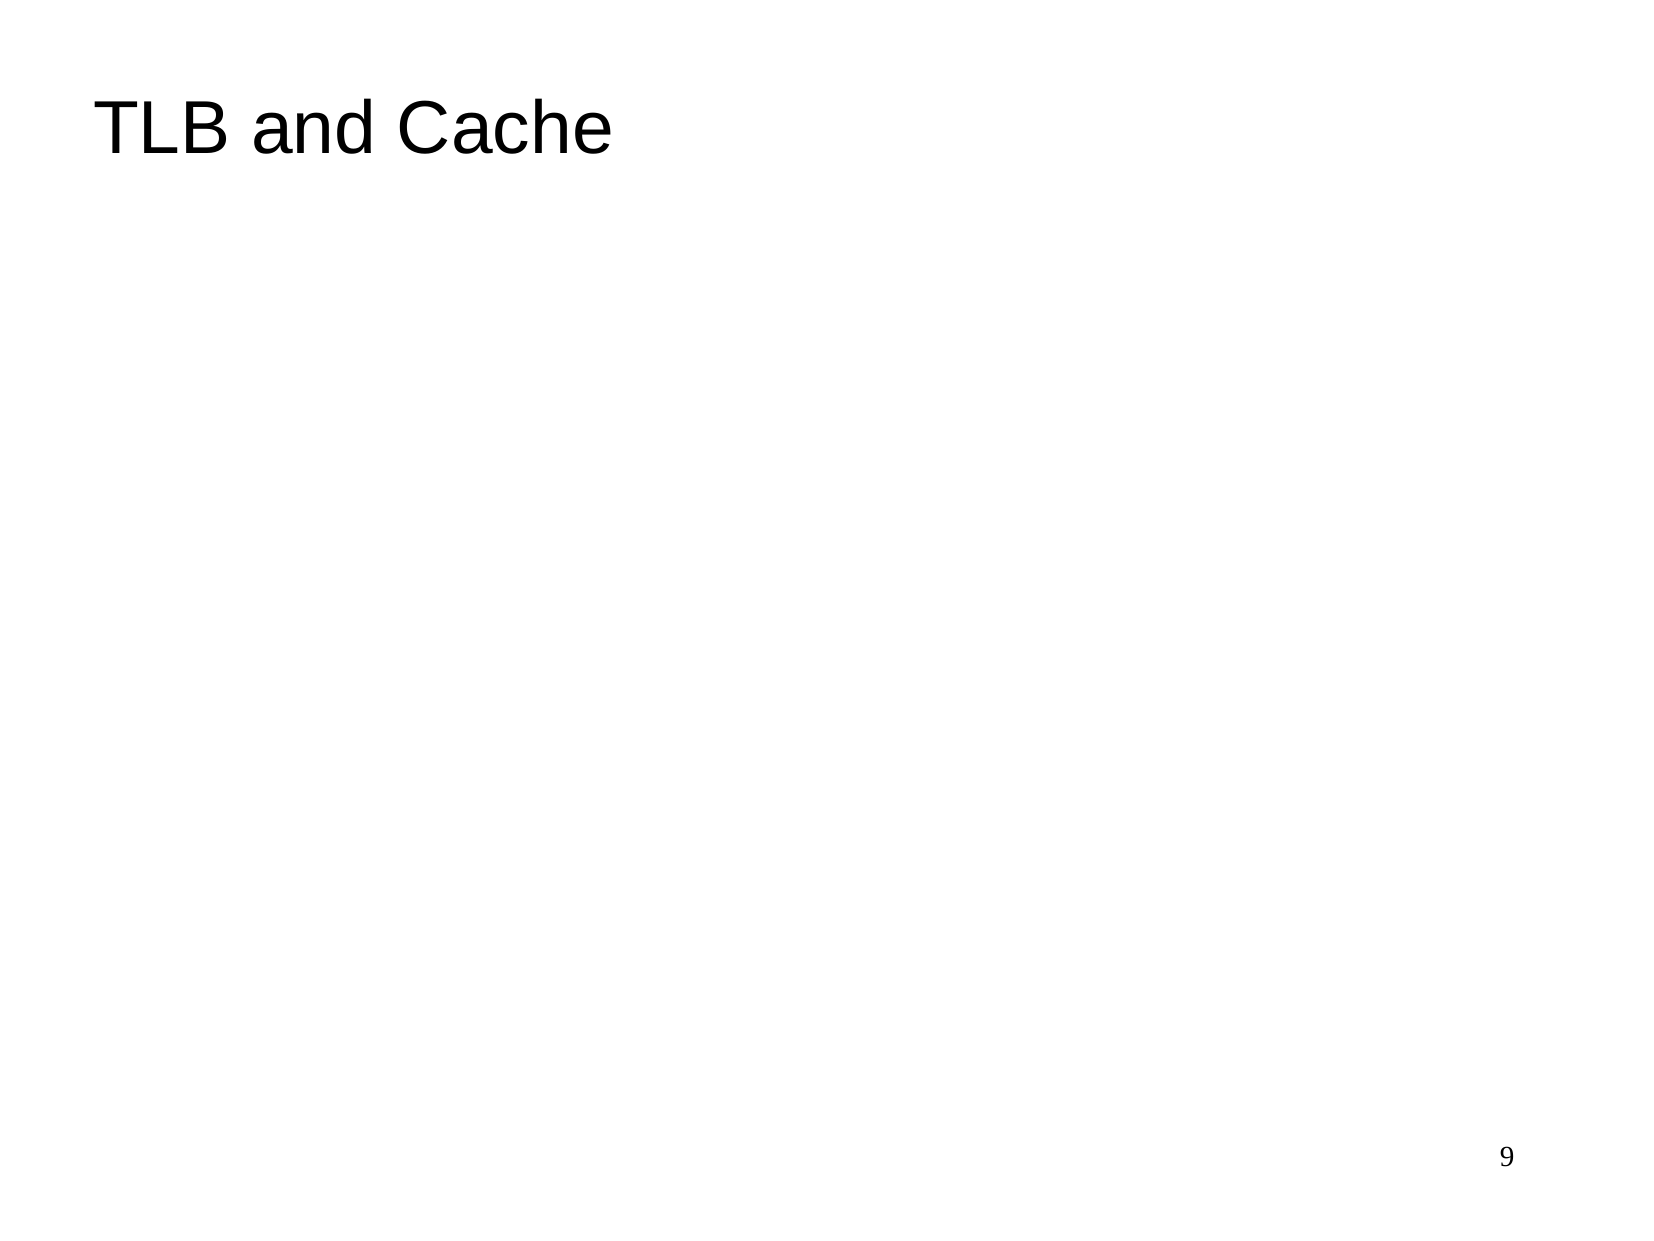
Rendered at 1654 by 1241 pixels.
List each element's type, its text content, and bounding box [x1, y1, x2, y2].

text_box TLB and Cache [78, 71, 630, 177]
text_box <number> [1184, 1129, 1530, 1213]
